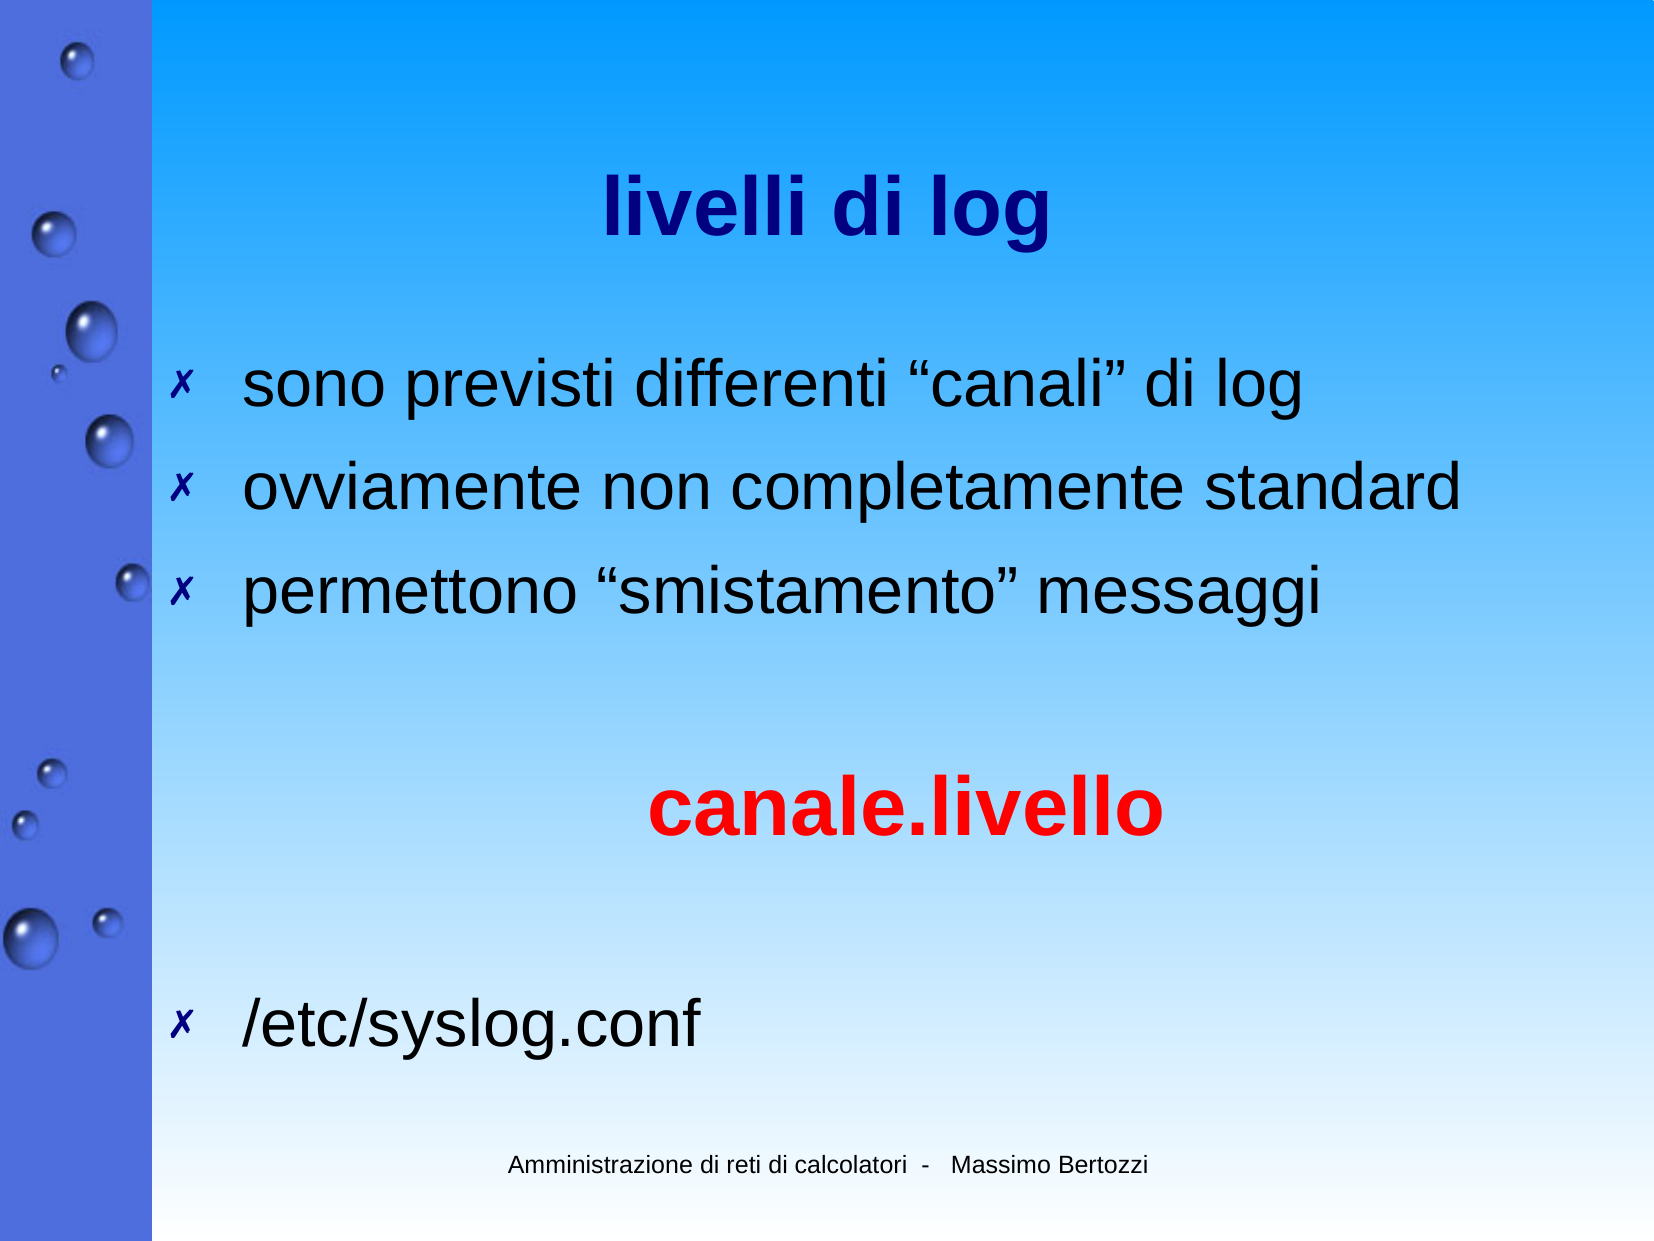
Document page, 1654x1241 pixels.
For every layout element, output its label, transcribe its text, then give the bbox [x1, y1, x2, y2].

list sono previsti differenti “canali” di log ovviamente non completamente standard permettono “smistamento” messaggi canale.livello /etc/syslog.conf [159, 346, 1572, 1165]
picture [0, 0, 152, 1241]
title livelli di log [121, 102, 1534, 311]
